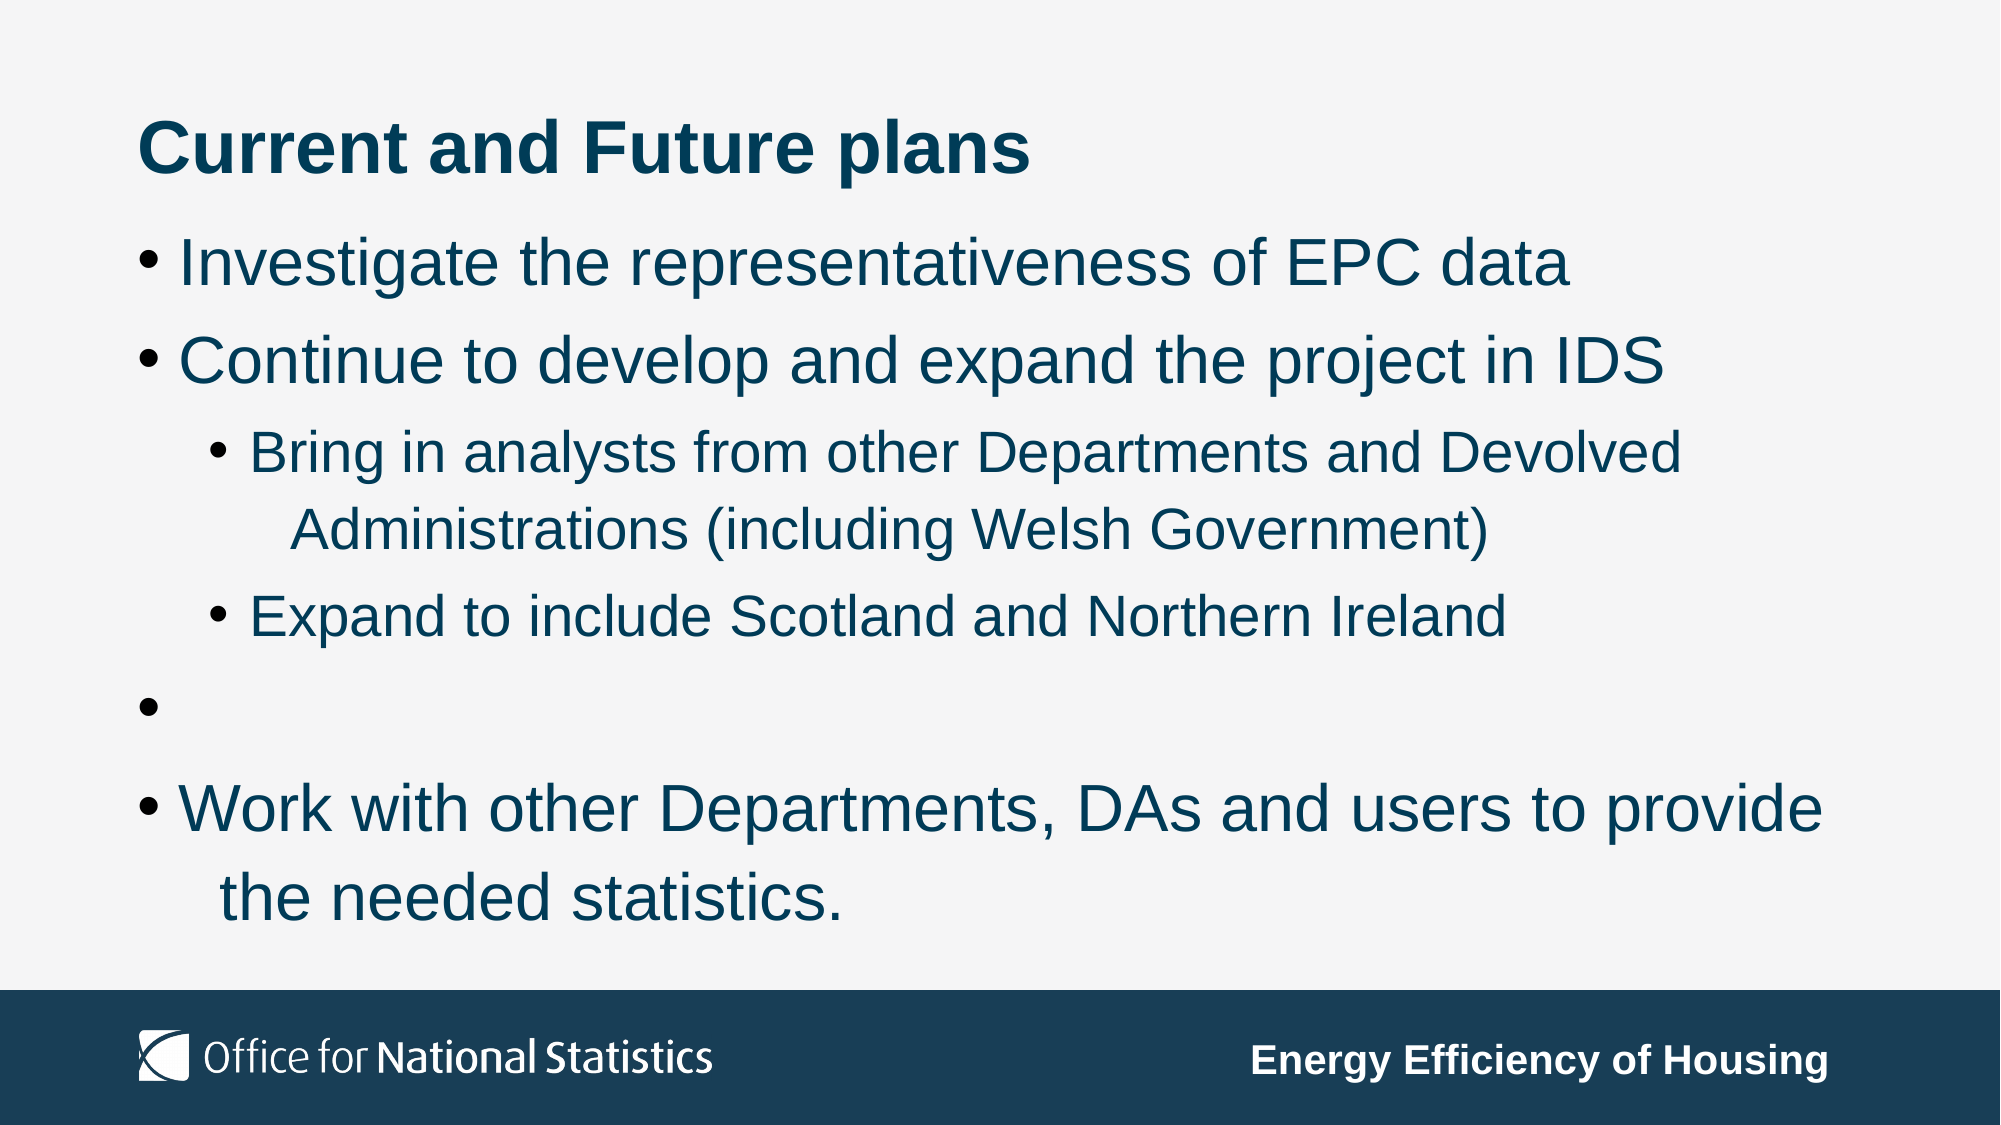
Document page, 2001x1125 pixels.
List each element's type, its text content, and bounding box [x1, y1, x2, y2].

list Investigate the representativeness of EPC data Continue to develop and expand the project in IDS Bring in analysts from other Departments and Devolved Administrations (including Welsh Government) Expand to include Scotland and Northern Ireland Work with other Departments, DAs and users to provide the needed statistics. [137, 210, 1866, 934]
text_box Energy Efficiency of Housing [1235, 1025, 1866, 1086]
title Current and Future plans [137, 105, 1863, 192]
